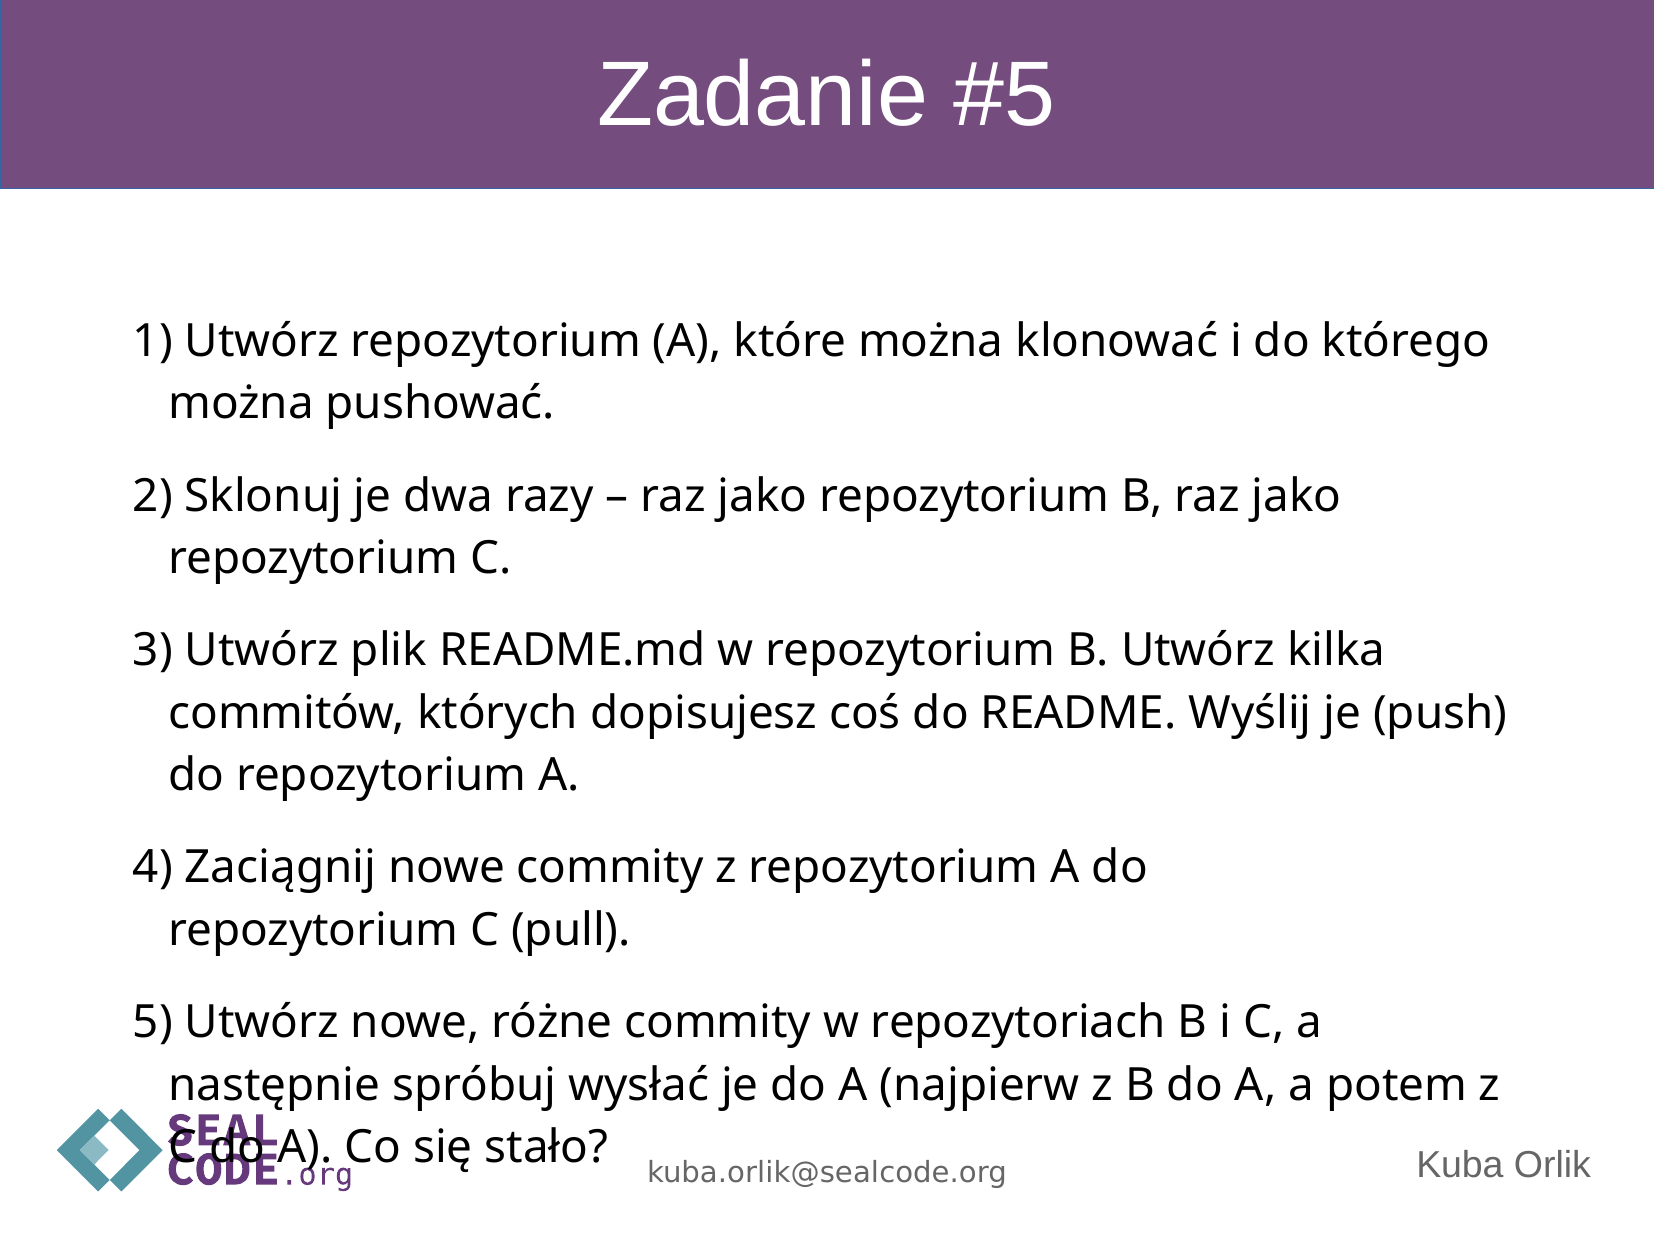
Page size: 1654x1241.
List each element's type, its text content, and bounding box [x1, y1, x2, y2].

text_box Utwórz repozytorium (A), które można klonować i do którego można pushować. Sklonuj je dwa razy – raz jako repozytorium B, raz jako repozytorium C. Utwórz plik README.md w repozytorium B. Utwórz kilka commitów, których dopisujesz coś do README. Wyślij je (push) do repozytorium A. Zaciągnij nowe commity z repozytorium A do repozytorium C (pull). Utwórz nowe, różne commity w repozytoriach B i C, a następnie spróbuj wysłać je do A (najpierw z B do A, a potem z C do A). Co się stało? [118, 300, 1524, 1093]
title Zadanie #5 [82, 0, 1571, 188]
